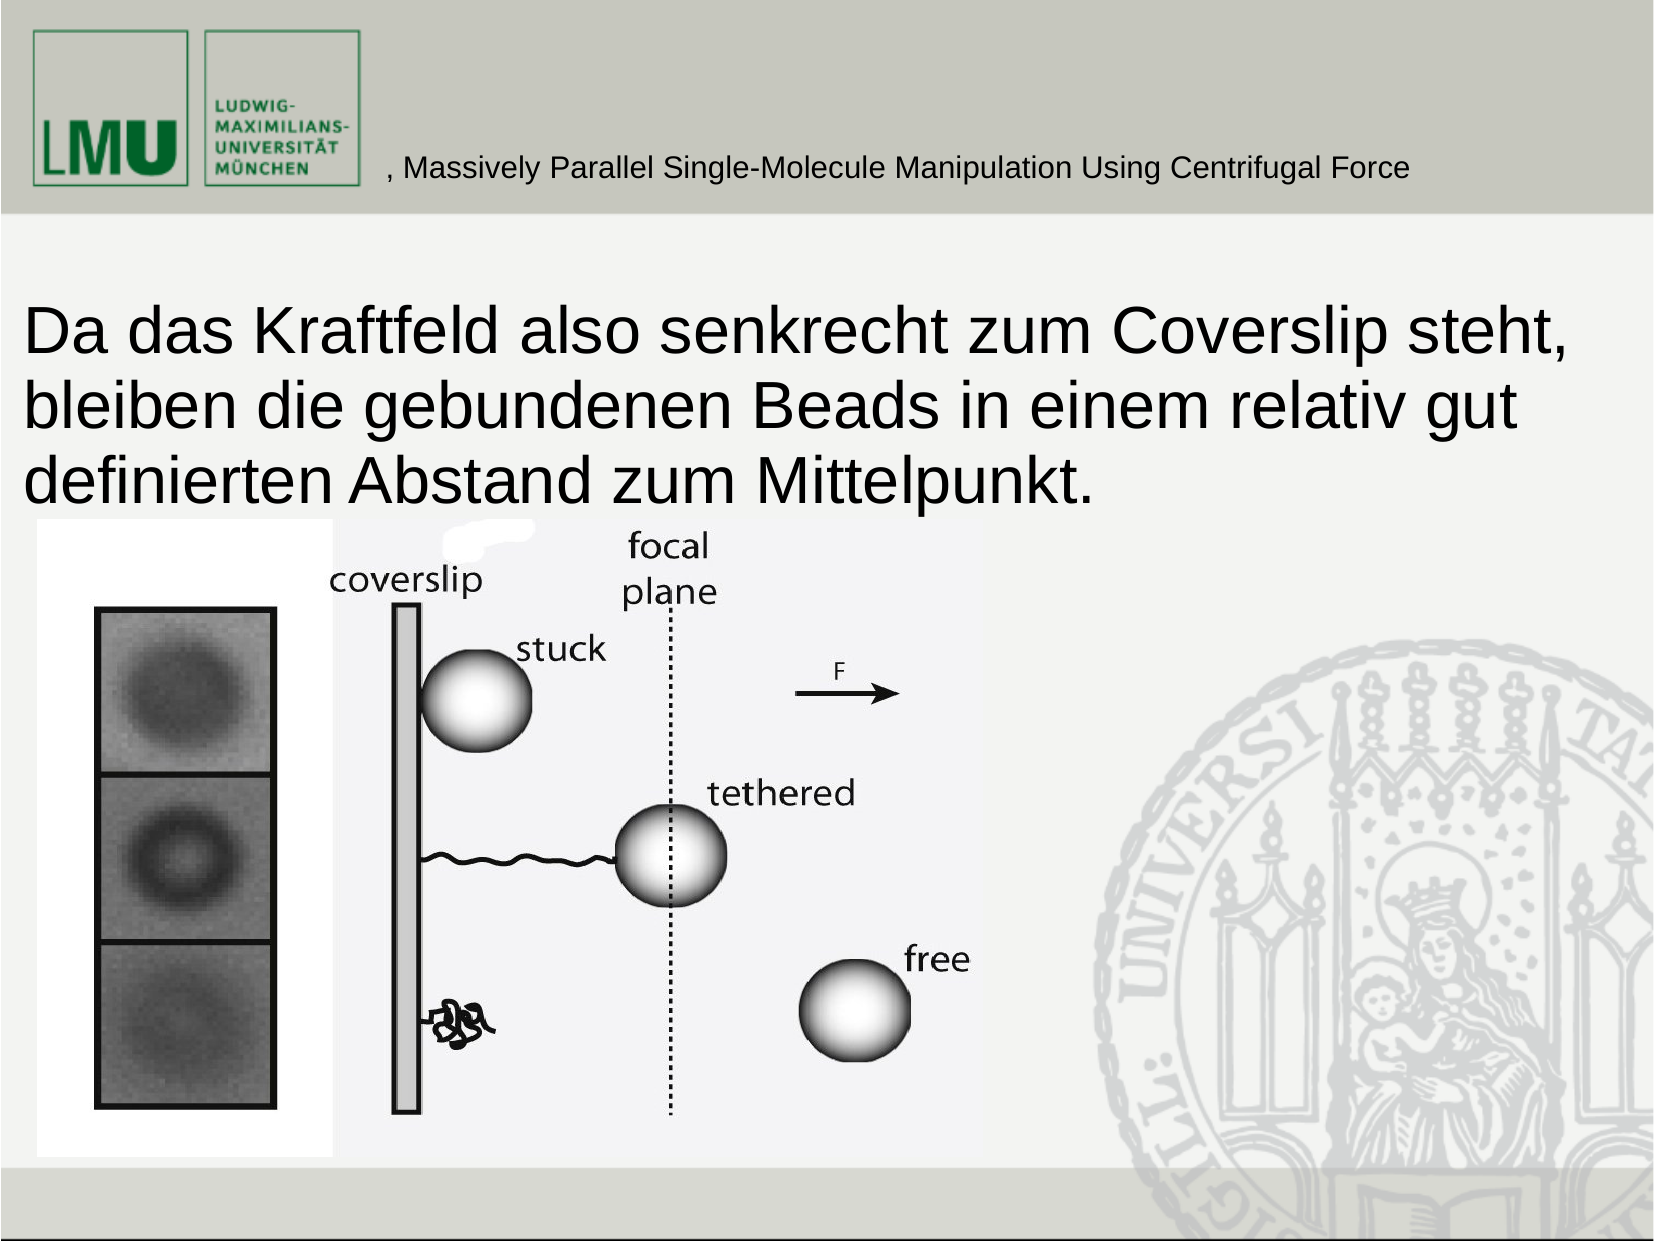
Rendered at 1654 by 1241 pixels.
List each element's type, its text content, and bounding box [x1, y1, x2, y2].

text_box Philipp Lorenz, Massively Parallel Single-Molecule Manipulation Using Centrifugal Force [362, 142, 1619, 213]
subtitle Da das Kraftfeld also senkrecht zum Coverslip steht, bleiben die gebundenen Beads in einem relativ gut definierten Abstand zum Mittelpunkt. [23, 224, 1630, 662]
picture [1, 0, 1654, 1241]
